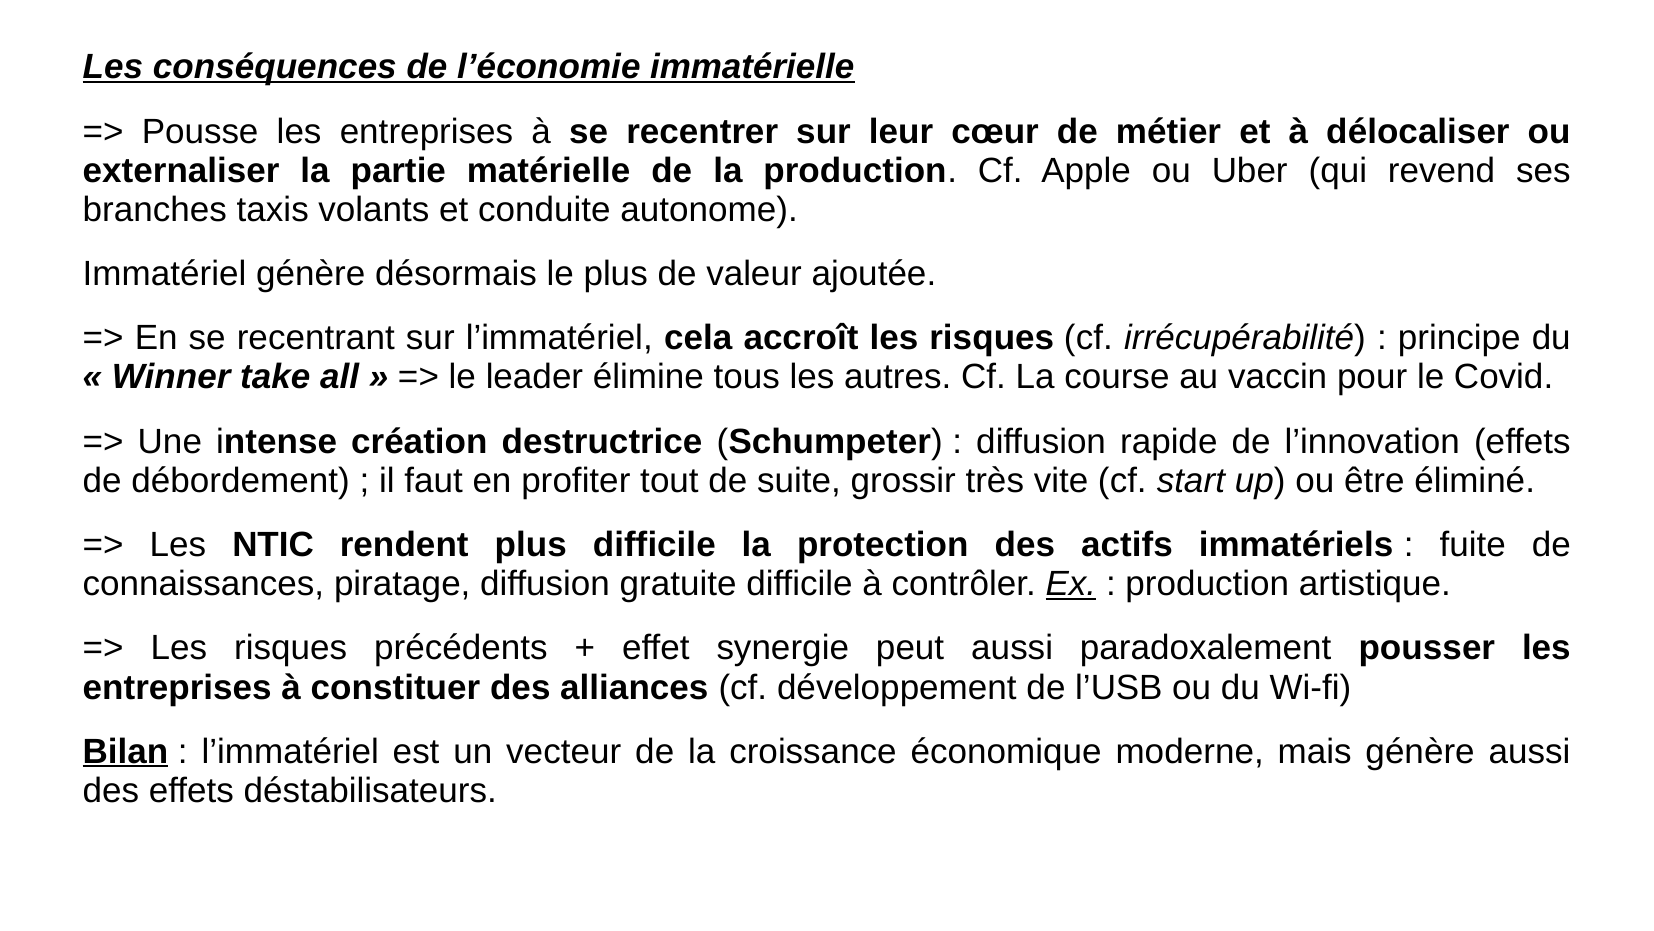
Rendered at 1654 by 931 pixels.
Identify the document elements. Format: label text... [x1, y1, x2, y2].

list Les conséquences de l’économie immatérielle => Pousse les entreprises à se recentrer sur leur cœur de métier et à délocaliser ou externaliser la partie matérielle de la production. Cf. Apple ou Uber (qui revend ses branches taxis volants et conduite autonome). Immatériel génère désormais le plus de valeur ajoutée. => En se recentrant sur l’immatériel, cela accroît les risques (cf. irrécupérabilité) : principe du « Winner take all » => le leader élimine tous les autres. Cf. La course au vaccin pour le Covid. => Une intense création destructrice (Schumpeter) : diffusion rapide de l’innovation (effets de débordement) ; il faut en profiter tout de suite, grossir très vite (cf. start up) ou être éliminé. => Les NTIC rendent plus difficile la protection des actifs immatériels : fuite de connaissances, piratage, diffusion gratuite difficile à contrôler. Ex. : production artistique. => Les risques précédents + effet synergie peut aussi paradoxalement pousser les entreprises à constituer des alliances (cf. développement de l’USB ou du Wi-fi) Bilan : l’immatériel est un vecteur de la croissance économique moderne, mais génère aussi des effets déstabilisateurs. [82, 47, 1571, 875]
